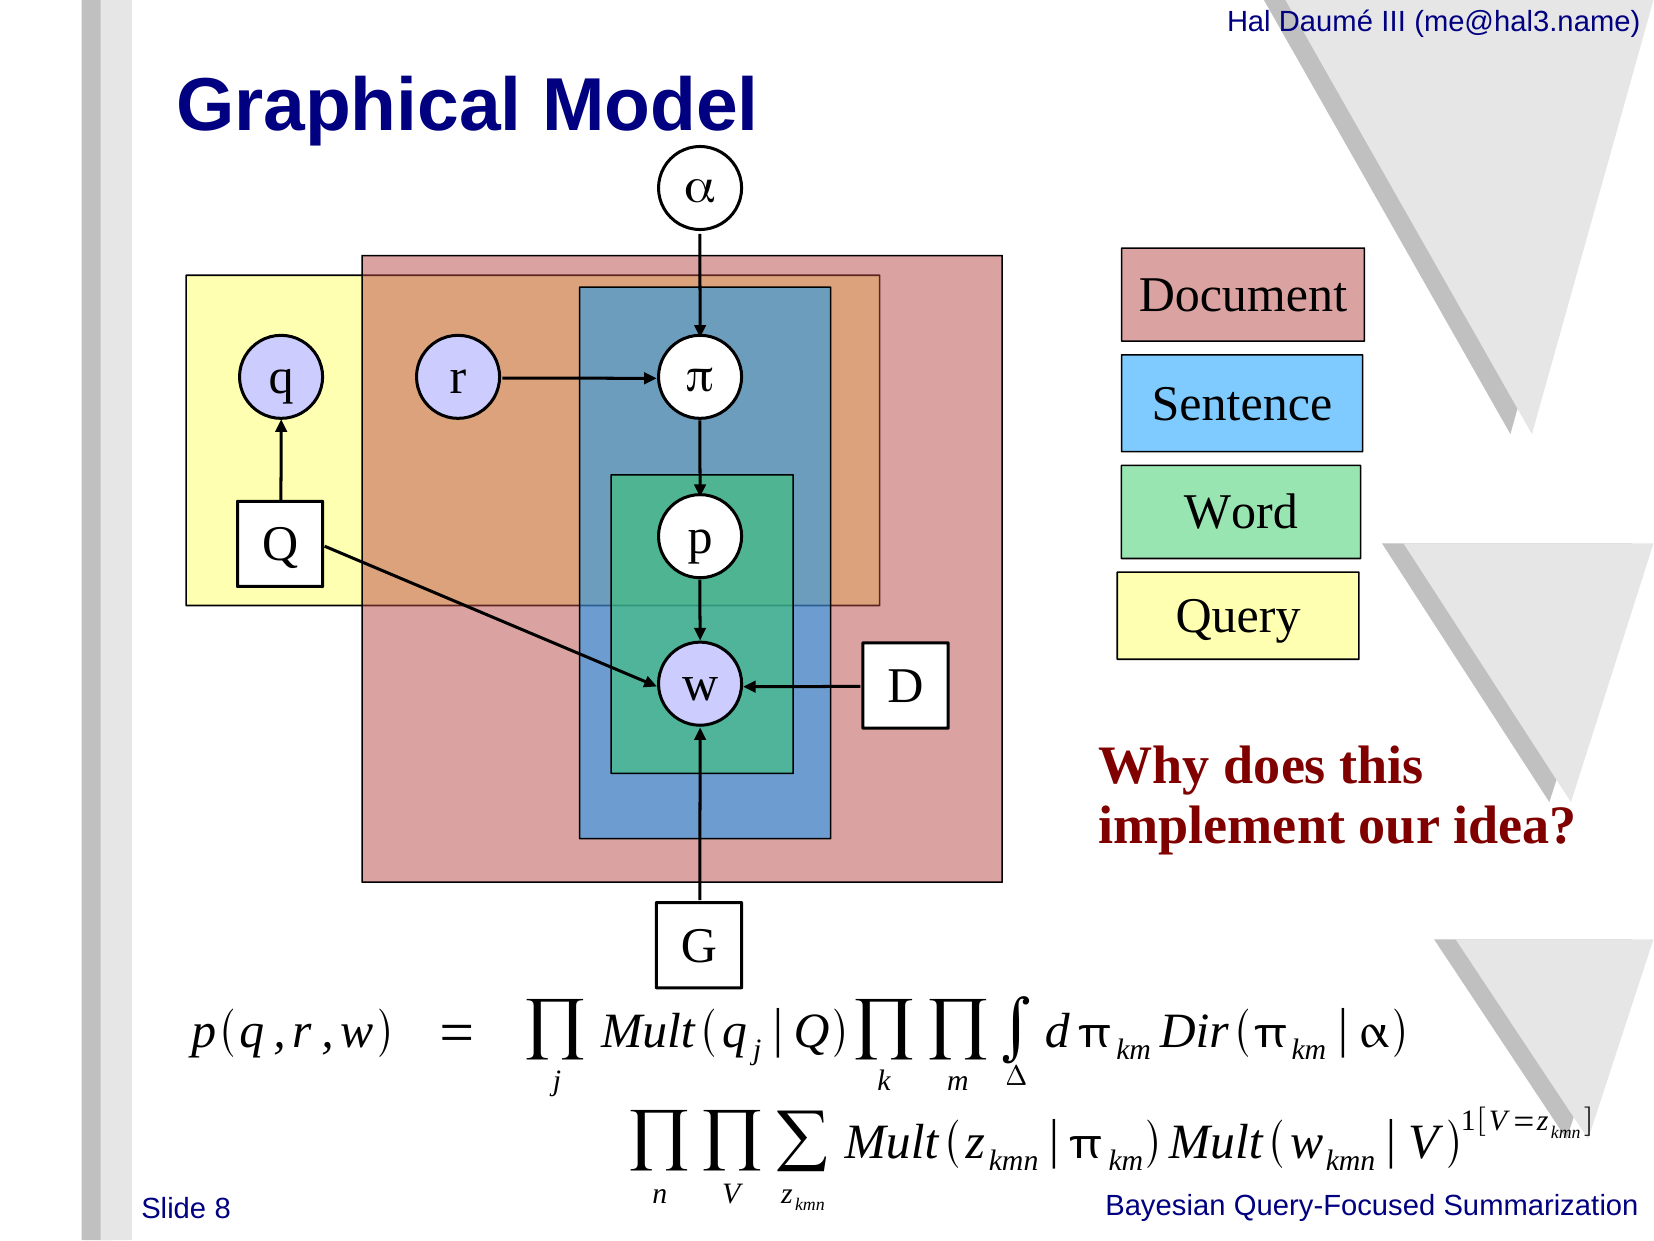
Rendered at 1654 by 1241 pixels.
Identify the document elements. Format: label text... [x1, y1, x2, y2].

text_box  [658, 335, 742, 419]
text_box  [658, 146, 742, 230]
text_box q [239, 335, 323, 419]
text_box w [658, 642, 742, 726]
title Graphical Model [175, 43, 1509, 166]
text_box Sentence [1121, 354, 1363, 452]
text_box Word [1121, 465, 1361, 559]
text_box Query [1117, 572, 1359, 660]
text_box r [416, 335, 500, 419]
text_box [186, 255, 1003, 883]
text_box D [862, 642, 949, 729]
text_box p [658, 494, 742, 578]
text_box Q [237, 501, 323, 587]
text_box Document [1121, 248, 1365, 342]
text_box Why does this implement our idea? [1098, 734, 1578, 877]
text_box G [656, 902, 742, 988]
chart [178, 988, 1598, 1216]
